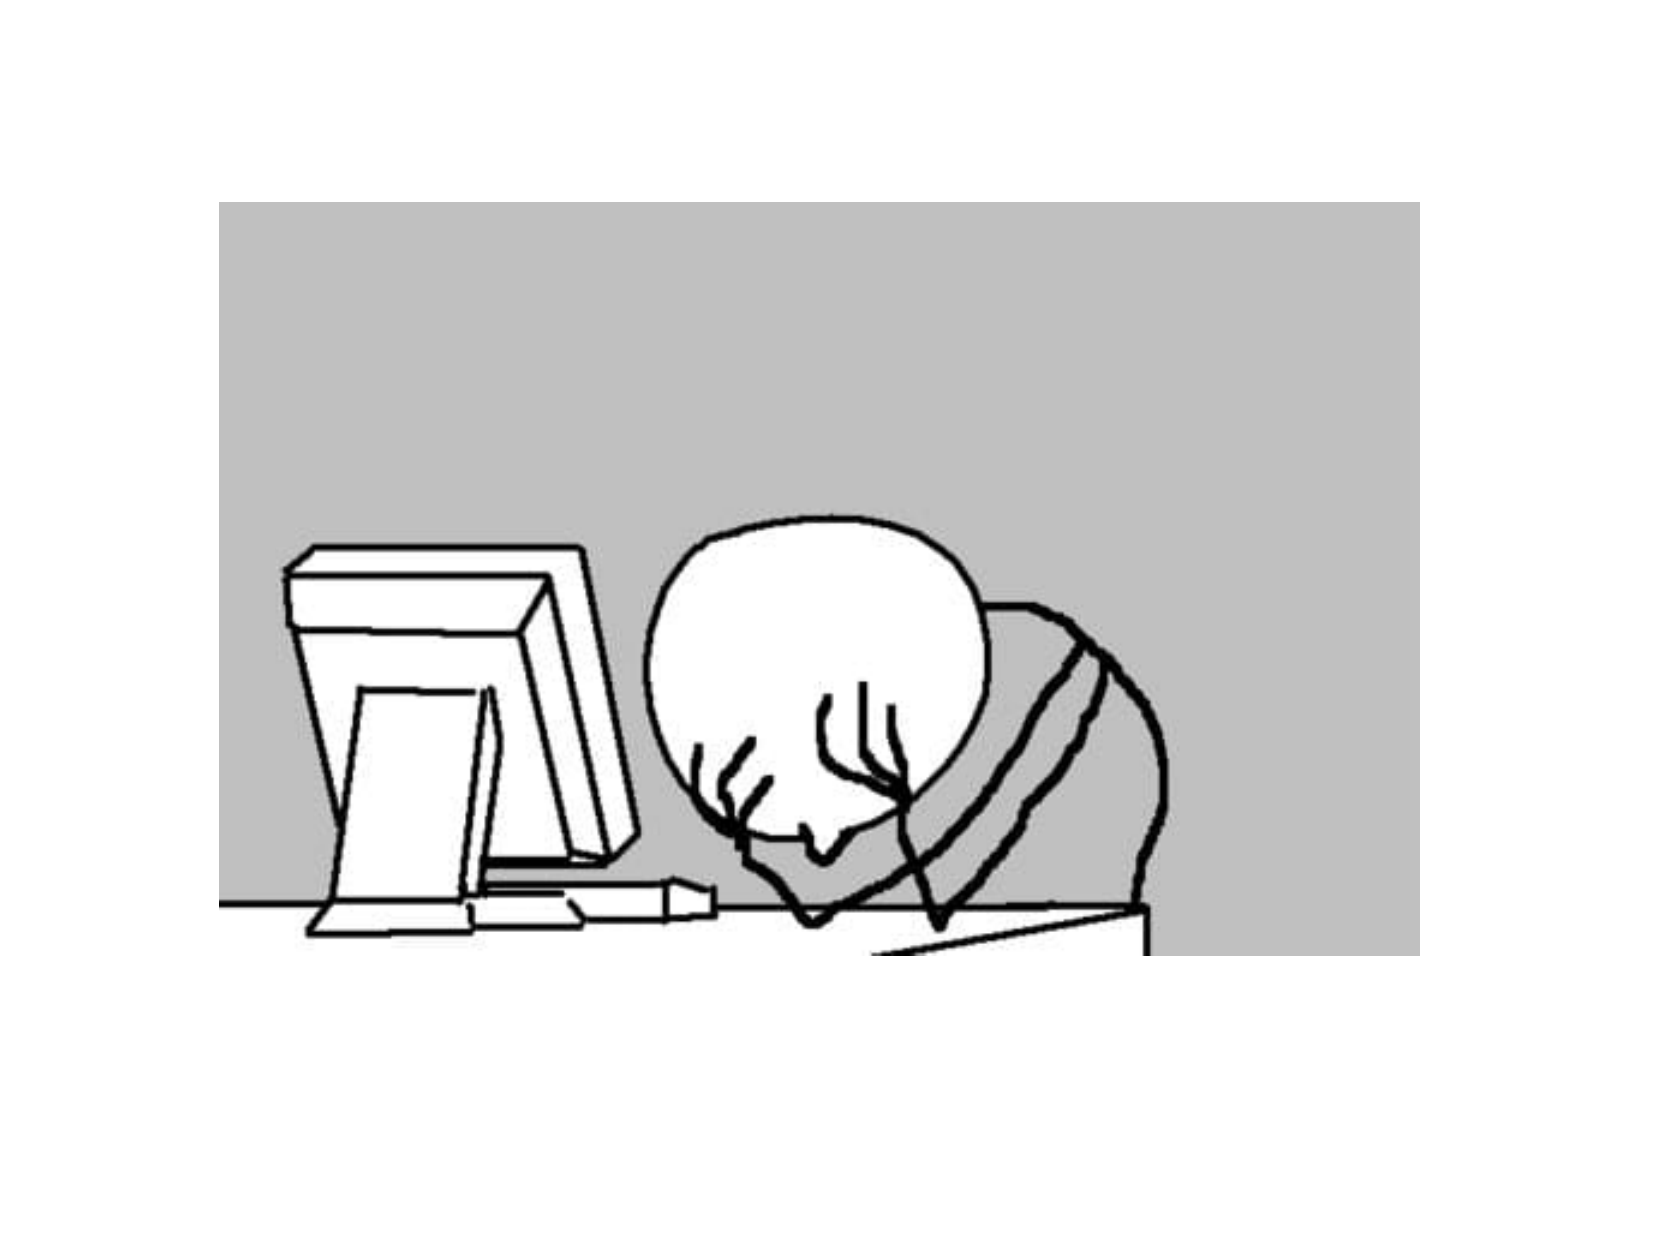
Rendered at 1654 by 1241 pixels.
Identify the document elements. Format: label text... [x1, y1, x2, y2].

subtitle WAT! [82, 49, 1571, 1010]
picture [219, 202, 1420, 956]
